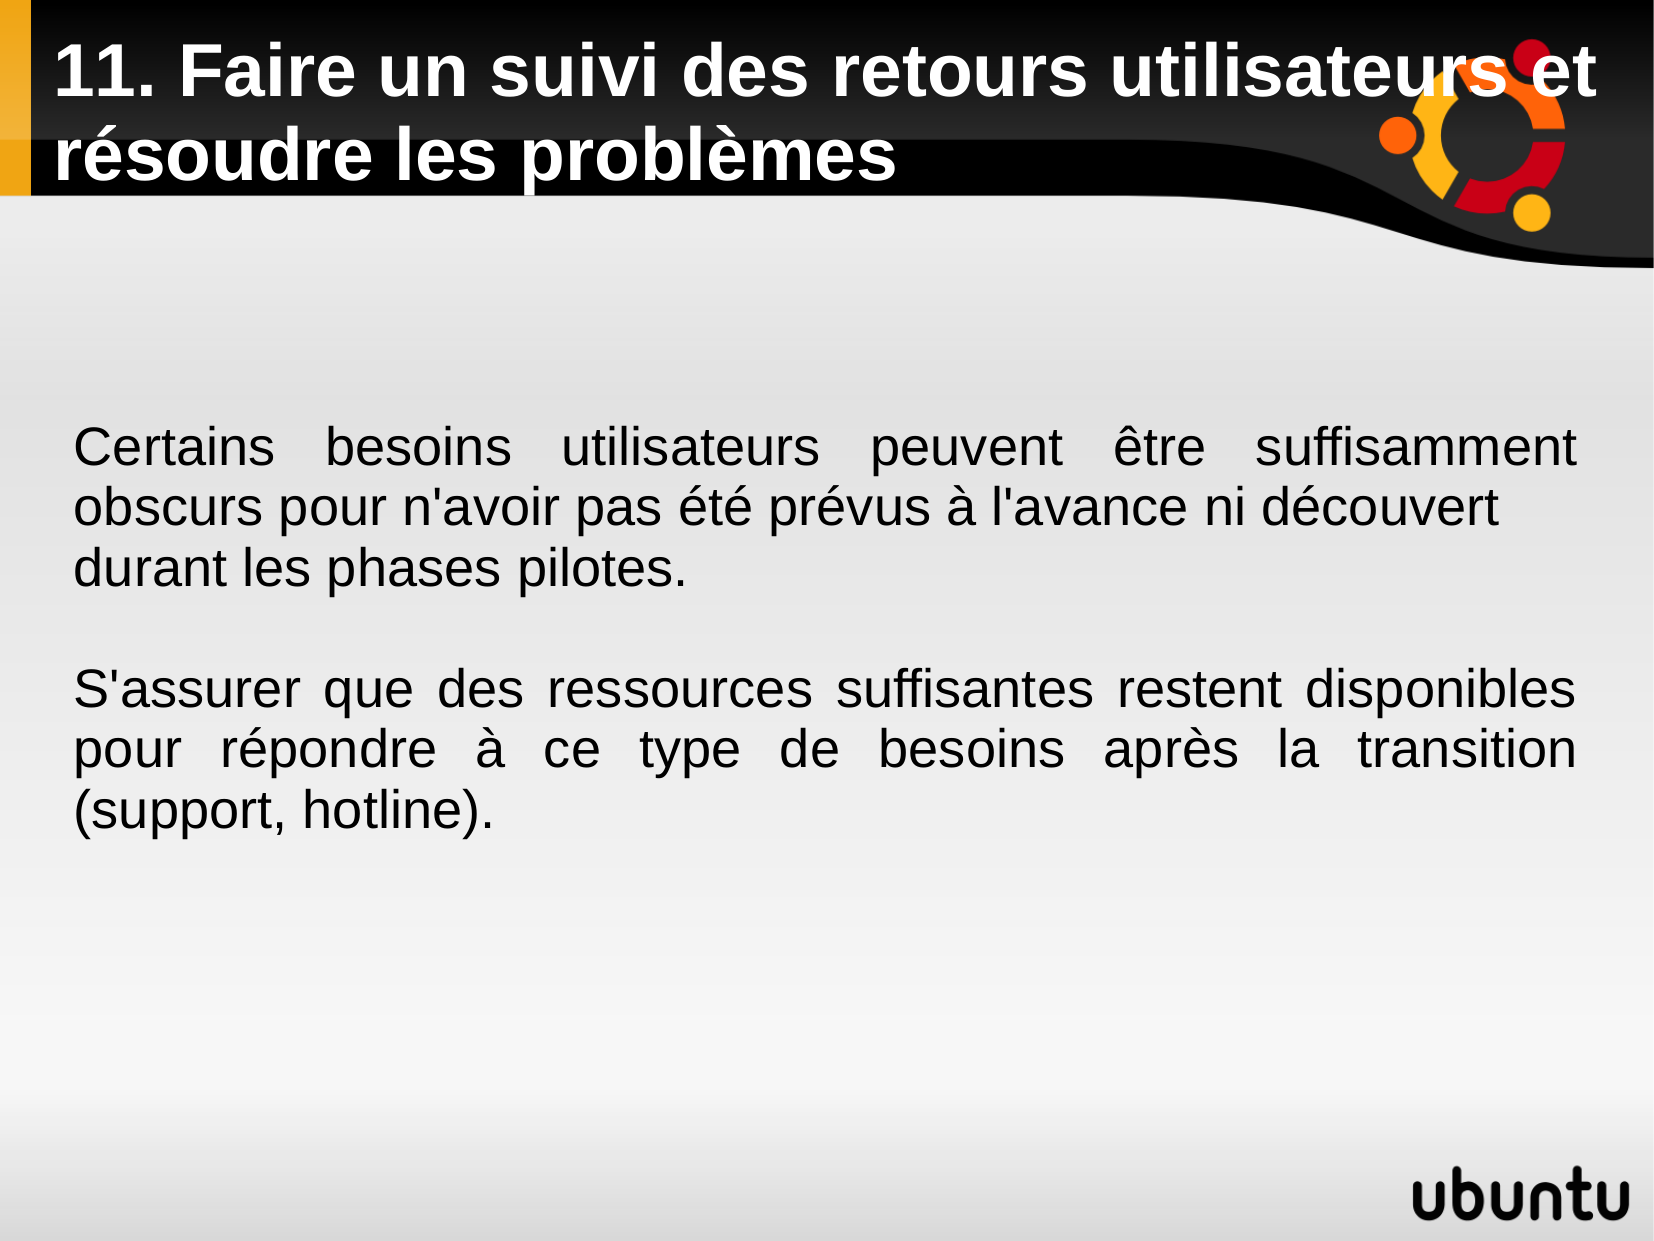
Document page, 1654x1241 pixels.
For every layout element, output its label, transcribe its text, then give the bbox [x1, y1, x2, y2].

text_box Certains besoins utilisateurs peuvent être suffisamment obscurs pour n'avoir pas été prévus à l'avance ni découvert durant les phases pilotes. S'assurer que des ressources suffisantes restent disponibles pour répondre à ce type de besoins après la transition (support, hotline). [59, 408, 1595, 962]
picture [0, 0, 1654, 1241]
title 11. Faire un suivi des retours utilisateurs et résoudre les problèmes [53, 15, 1648, 210]
